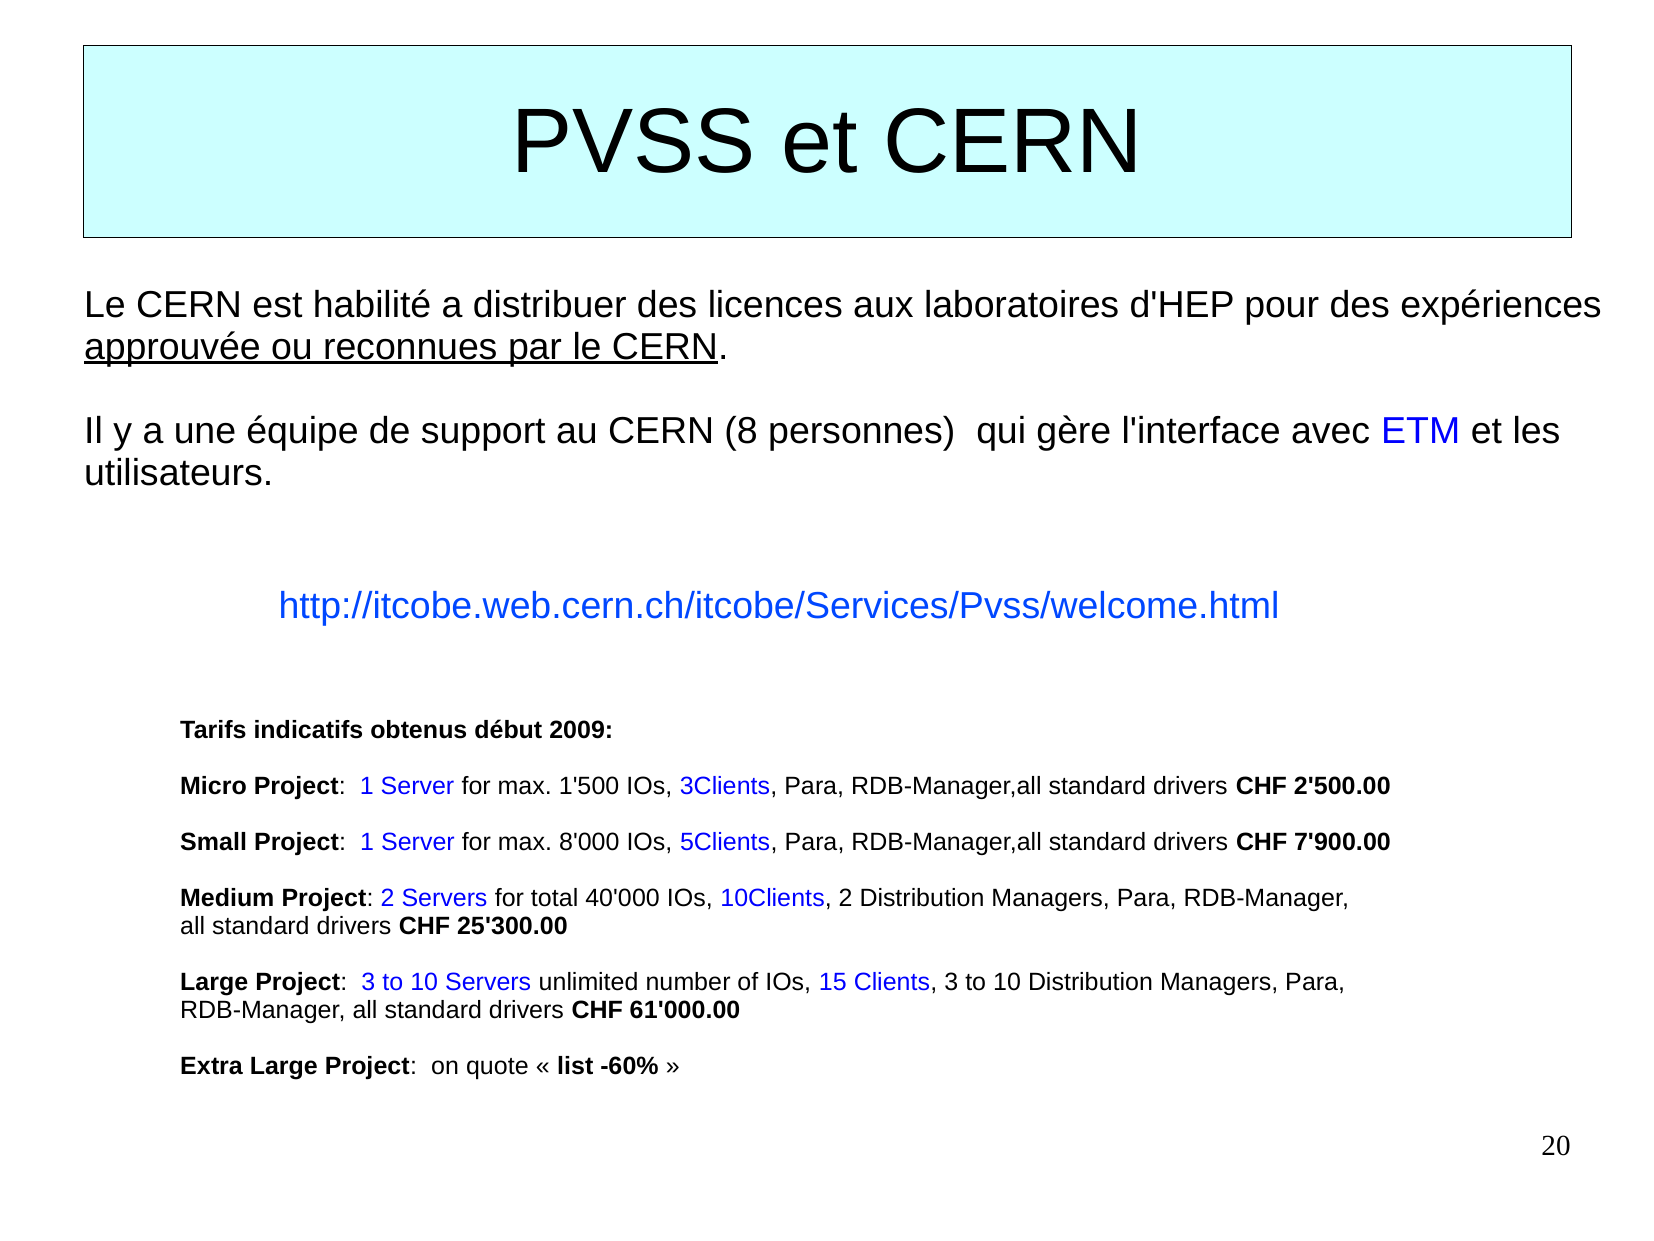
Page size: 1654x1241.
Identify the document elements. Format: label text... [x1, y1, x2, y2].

text_box http://itcobe.web.cern.ch/itcobe/Services/Pvss/welcome.html [263, 577, 1294, 635]
text_box Le CERN est habilité a distribuer des licences aux laboratoires d'HEP pour des expériences approuvée ou reconnues par le CERN. Il y a une équipe de support au CERN (8 personnes) qui gère l'interface avec ETM et les utilisateurs. [69, 276, 1617, 586]
text_box Tarifs indicatifs obtenus début 2009: Micro Project: 1 Server for max. 1'500 IOs, 3Clients, Para, RDB-Manager,all standard drivers CHF 2'500.00 Small Project: 1 Server for max. 8'000 IOs, 5Clients, Para, RDB-Manager,all standard drivers CHF 7'900.00 Medium Project: 2 Servers for total 40'000 IOs, 10Clients, 2 Distribution Managers, Para, RDB-Manager, all standard drivers CHF 25'300.00 Large Project: 3 to 10 Servers unlimited number of IOs, 15 Clients, 3 to 10 Distribution Managers, Para, RDB-Manager, all standard drivers CHF 61'000.00 Extra Large Project: on quote « list -60% » [165, 708, 1406, 1142]
title PVSS et CERN [83, 45, 1572, 238]
